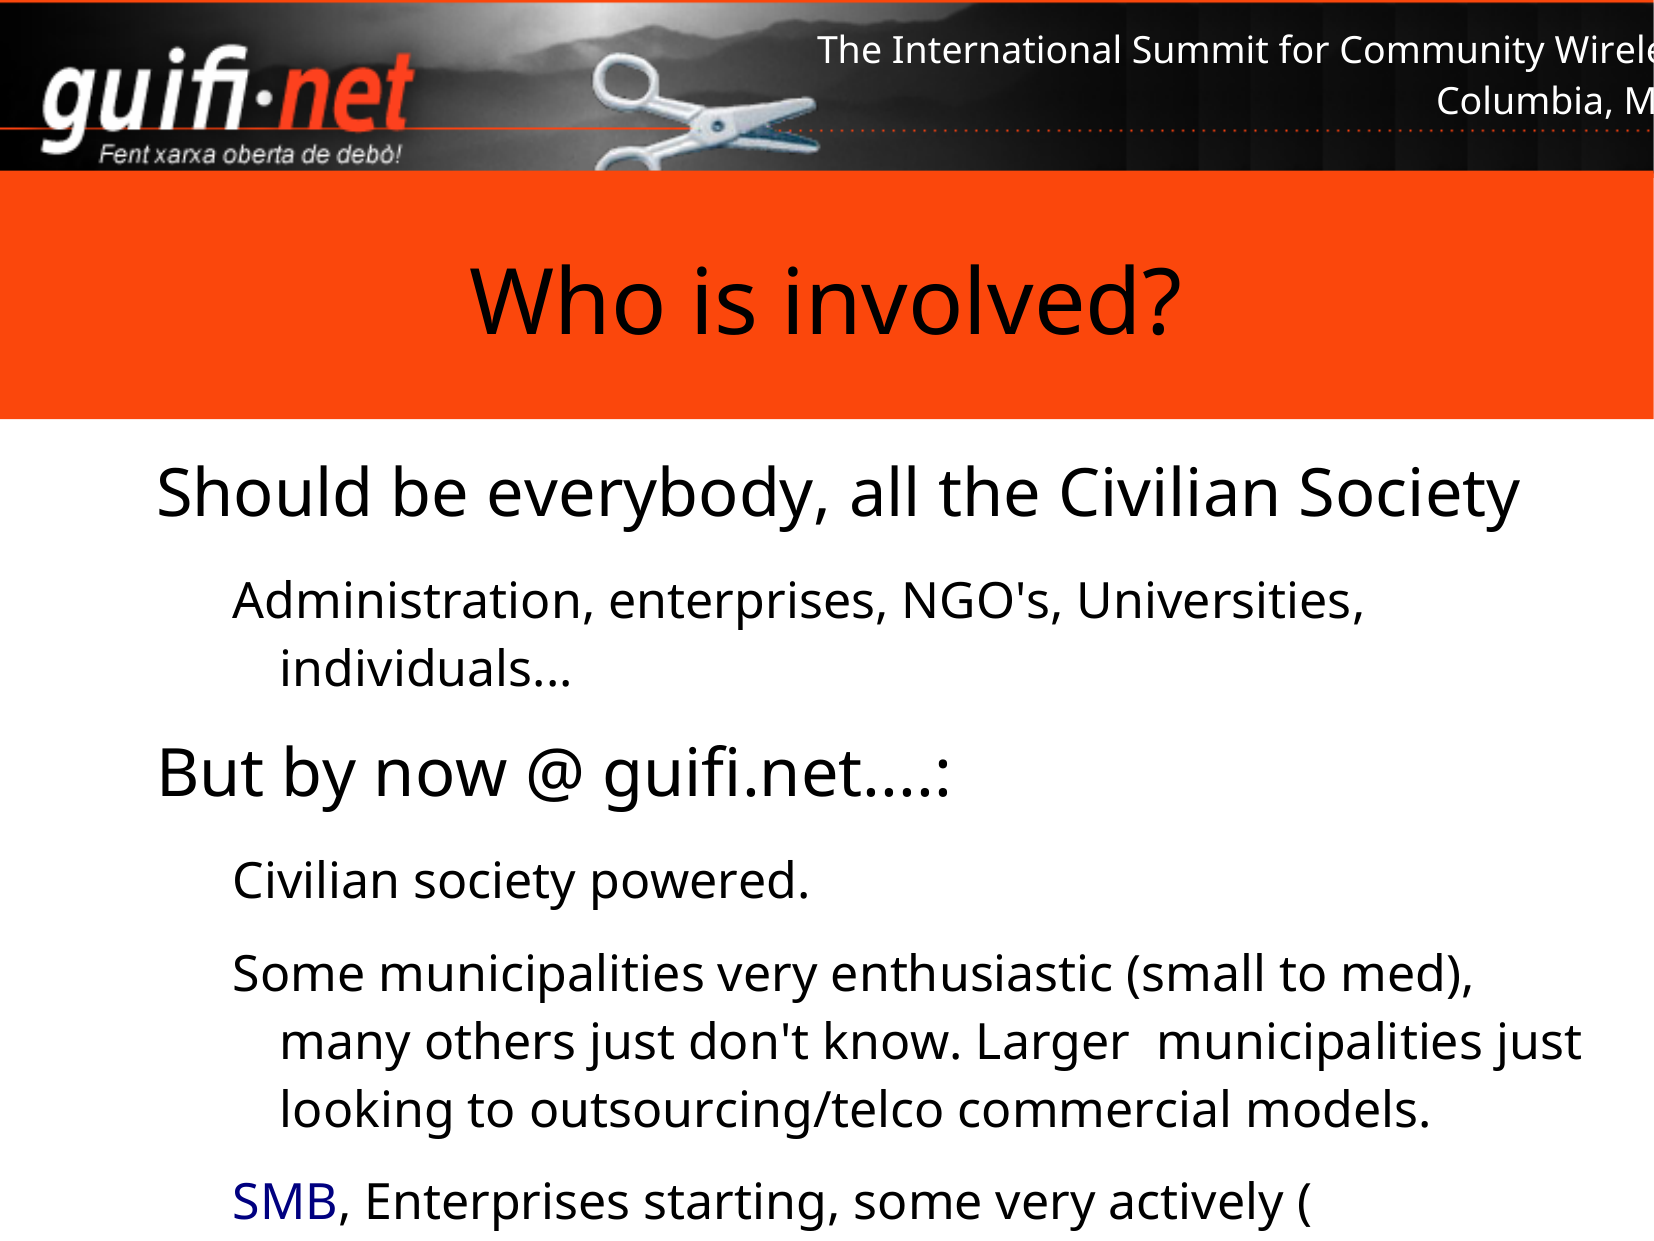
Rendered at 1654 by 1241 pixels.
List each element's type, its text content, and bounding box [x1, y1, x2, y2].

picture [0, 0, 1654, 170]
list Should be everybody, all the Civilian Society Administration, enterprises, NGO's, Universities, individuals... But by now @ guifi.net....: Civilian society powered. Some municipalities very enthusiastic (small to med), many others just don't know. Larger municipalities just looking to outsourcing/telco commercial models. SMB, Enterprises starting, some very actively (very good ROI stories) Larger administrations & Universities, reactive or still have to understand what's really this is about. [138, 444, 1589, 1227]
title Who is involved? [119, 195, 1532, 403]
